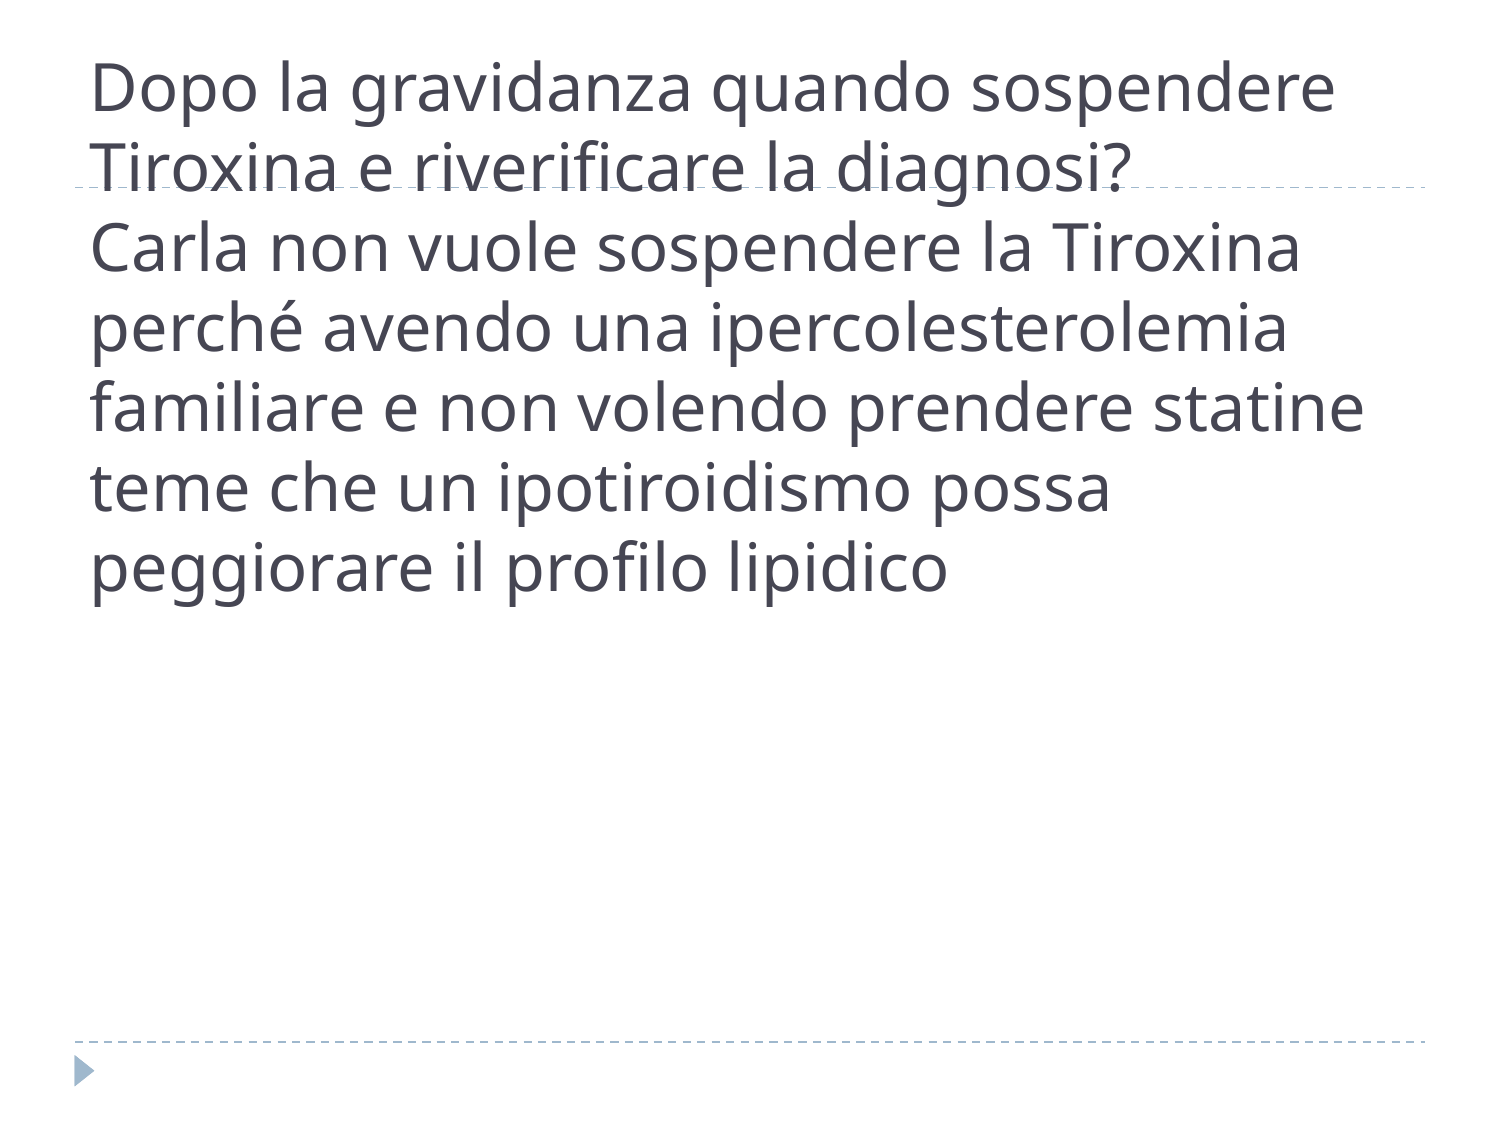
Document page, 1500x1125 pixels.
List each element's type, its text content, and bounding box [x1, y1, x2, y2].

title Dopo la gravidanza quando sospendere Tiroxina e riverificare la diagnosi? Carla non vuole sospendere la Tiroxina perché avendo una ipercolesterolemia familiare e non volendo prendere statine teme che un ipotiroidismo possa peggiorare il profilo lipidico [75, 37, 1425, 894]
